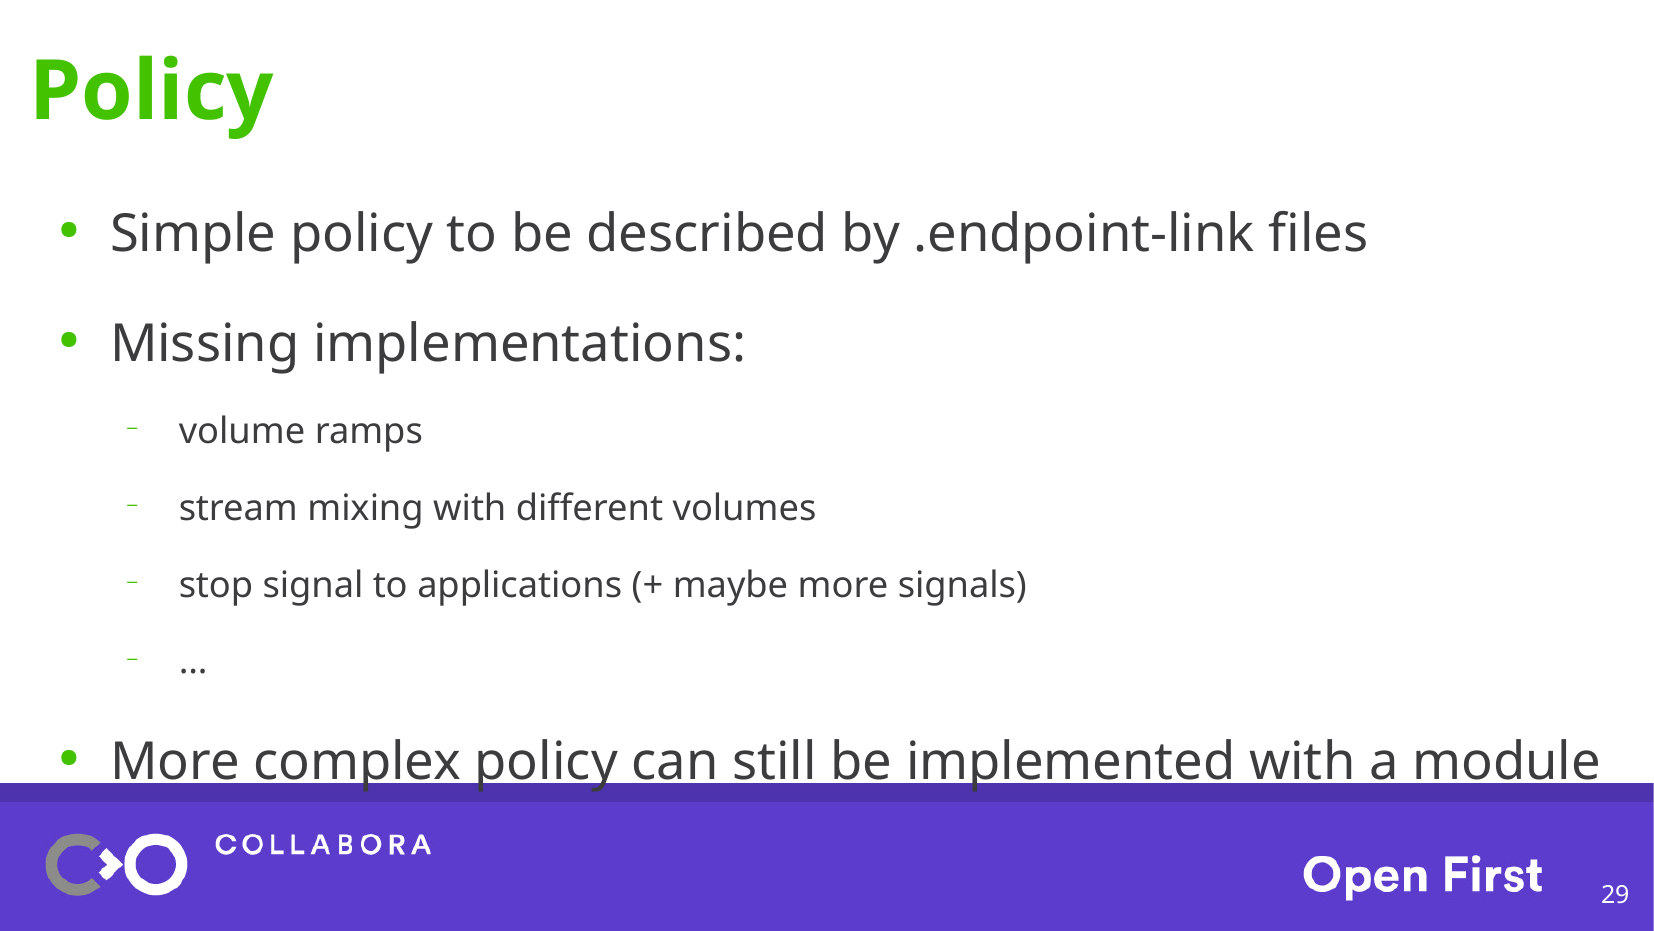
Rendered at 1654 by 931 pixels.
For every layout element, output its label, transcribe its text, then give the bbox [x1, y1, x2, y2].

list Simple policy to be described by .endpoint-link files Missing implementations: volume ramps stream mixing with different volumes stop signal to applications (+ maybe more signals) … More complex policy can still be implemented with a module [41, 160, 1614, 804]
picture [0, 0, 1654, 931]
title Policy [29, 28, 1603, 147]
